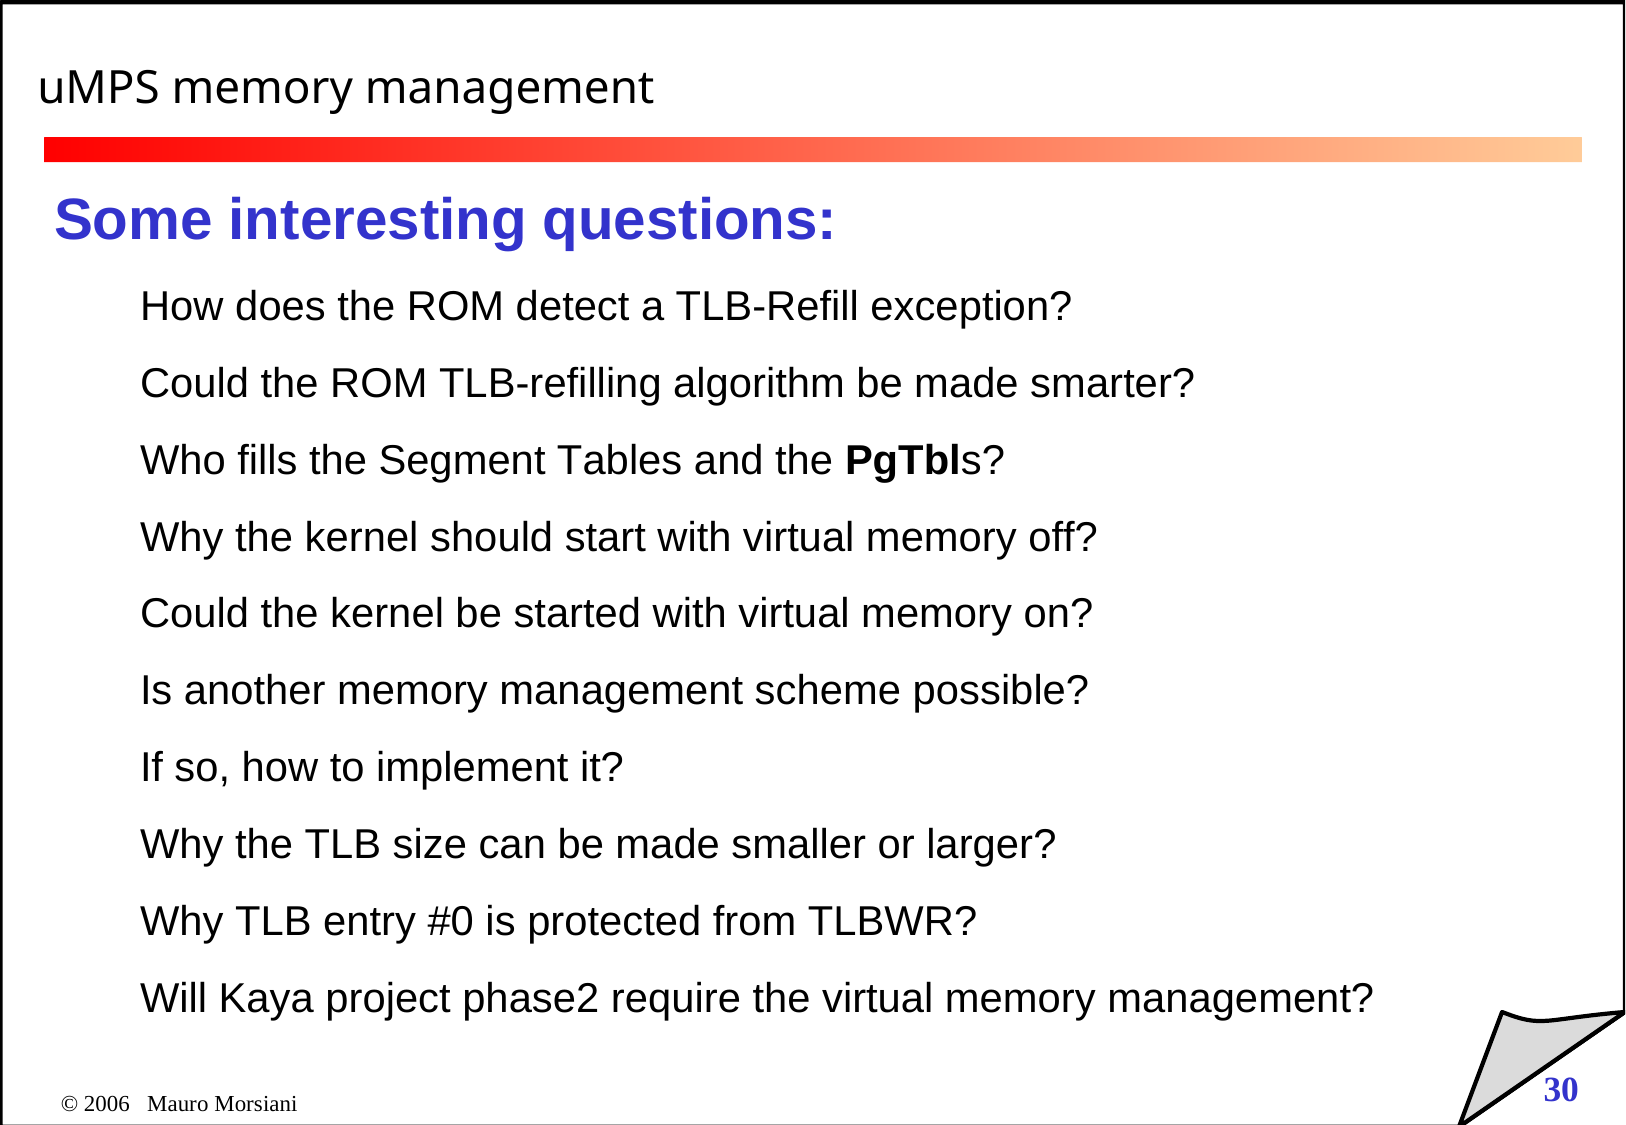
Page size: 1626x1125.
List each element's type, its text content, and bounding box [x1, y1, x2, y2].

list Some interesting questions: How does the ROM detect a TLB-Refill exception? Could the ROM TLB-refilling algorithm be made smarter? Who fills the Segment Tables and the PgTbls? Why the kernel should start with virtual memory off? Could the kernel be started with virtual memory on? Is another memory management scheme possible? If so, how to implement it? Why the TLB size can be made smaller or larger? Why TLB entry #0 is protected from TLBWR? Will Kaya project phase2 require the virtual memory management? [54, 187, 1571, 1125]
title uMPS memory management [37, 44, 1588, 131]
